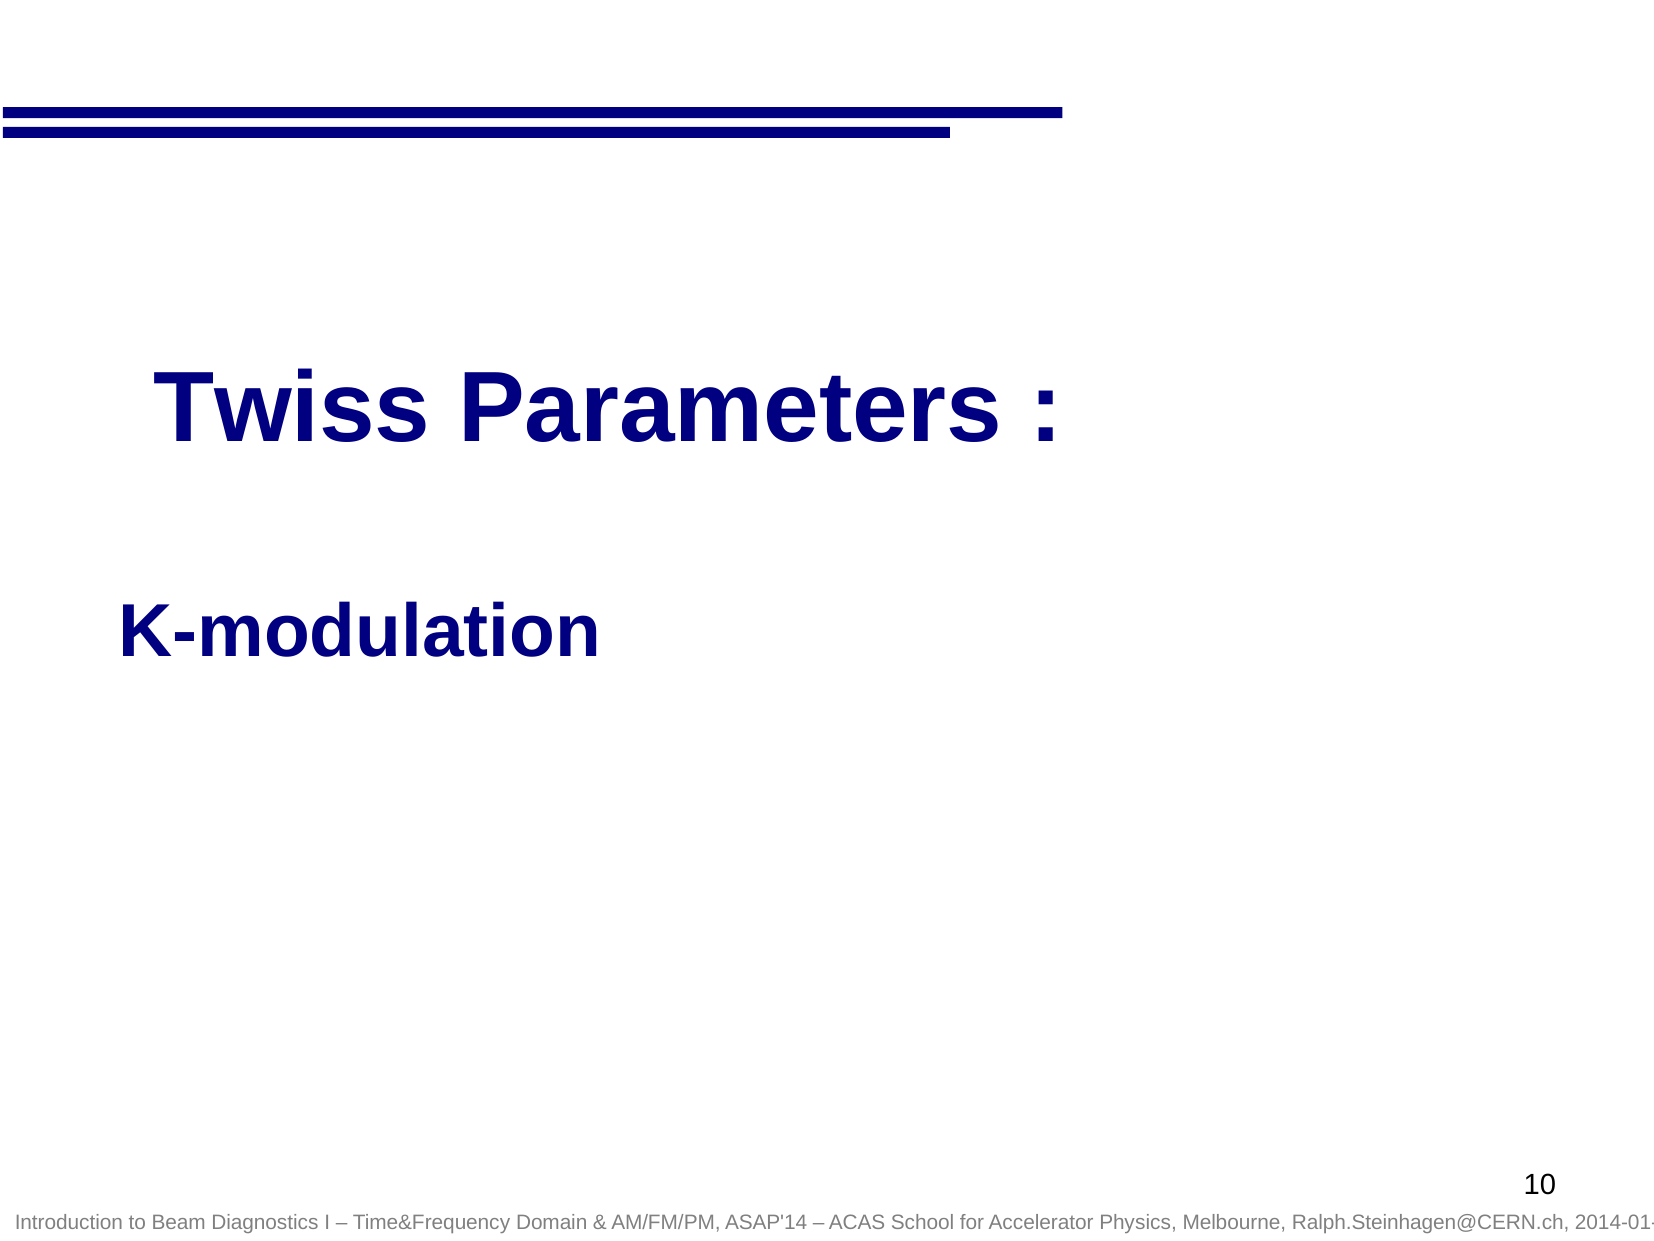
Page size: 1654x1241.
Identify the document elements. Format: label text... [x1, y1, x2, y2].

title Twiss Parameters : K-modulation [103, 303, 1578, 710]
text_box <number> [1184, 1157, 1571, 1216]
